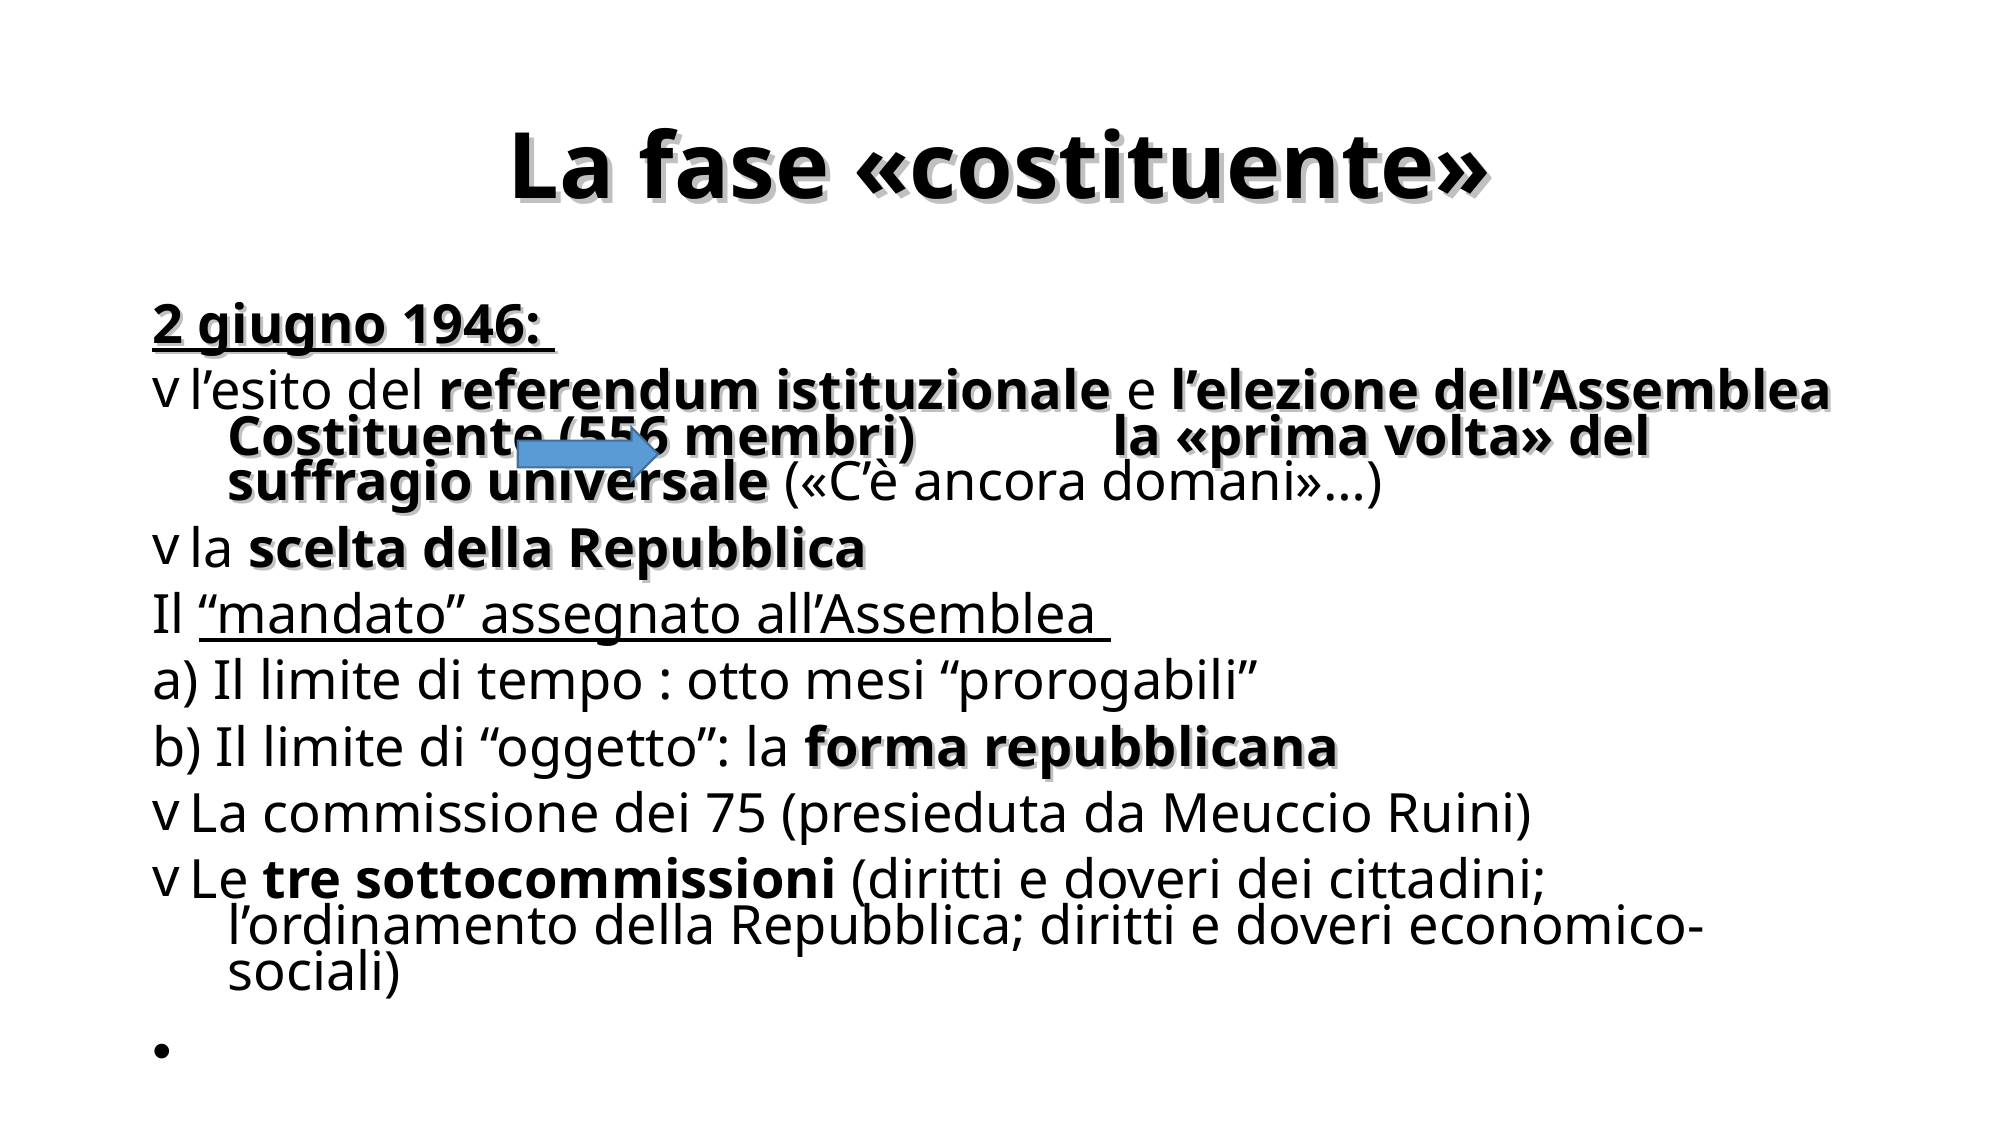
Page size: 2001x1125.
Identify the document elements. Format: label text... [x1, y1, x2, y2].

title La fase «costituente» [137, 59, 1863, 278]
text_box [517, 427, 659, 481]
list 2 giugno 1946: l’esito del referendum istituzionale e l’elezione dell’Assemblea Costituente (556 membri) la «prima volta» del suffragio universale («C’è ancora domani»…) la scelta della Repubblica Il “mandato” assegnato all’Assemblea a) Il limite di tempo : otto mesi “prorogabili” b) Il limite di “oggetto”: la forma repubblicana La commissione dei 75 (presieduta da Meuccio Ruini) Le tre sottocommissioni (diritti e doveri dei cittadini; l’ordinamento della Repubblica; diritti e doveri economico-sociali) [137, 299, 1863, 1014]
